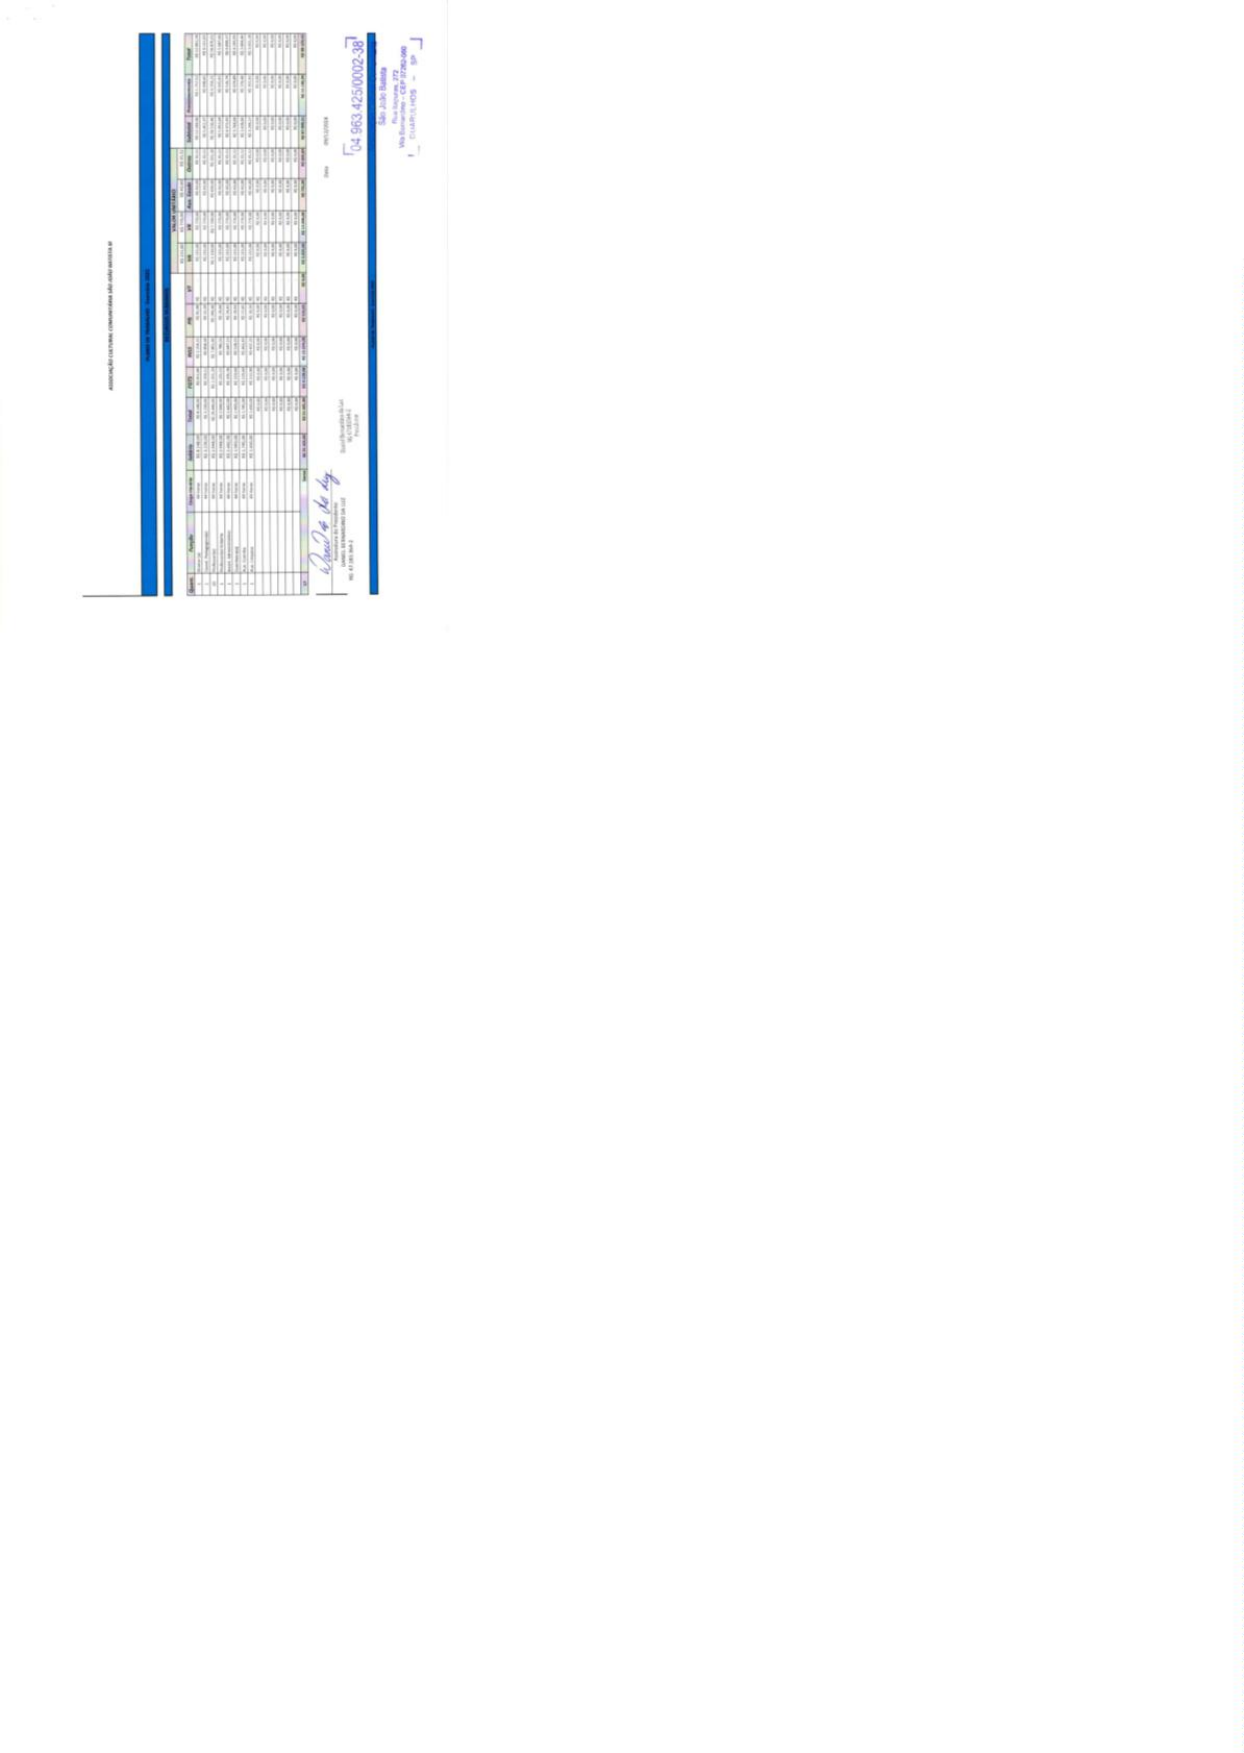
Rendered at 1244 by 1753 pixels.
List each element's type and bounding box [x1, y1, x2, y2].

text_box [0, 0, 1244, 1753]
